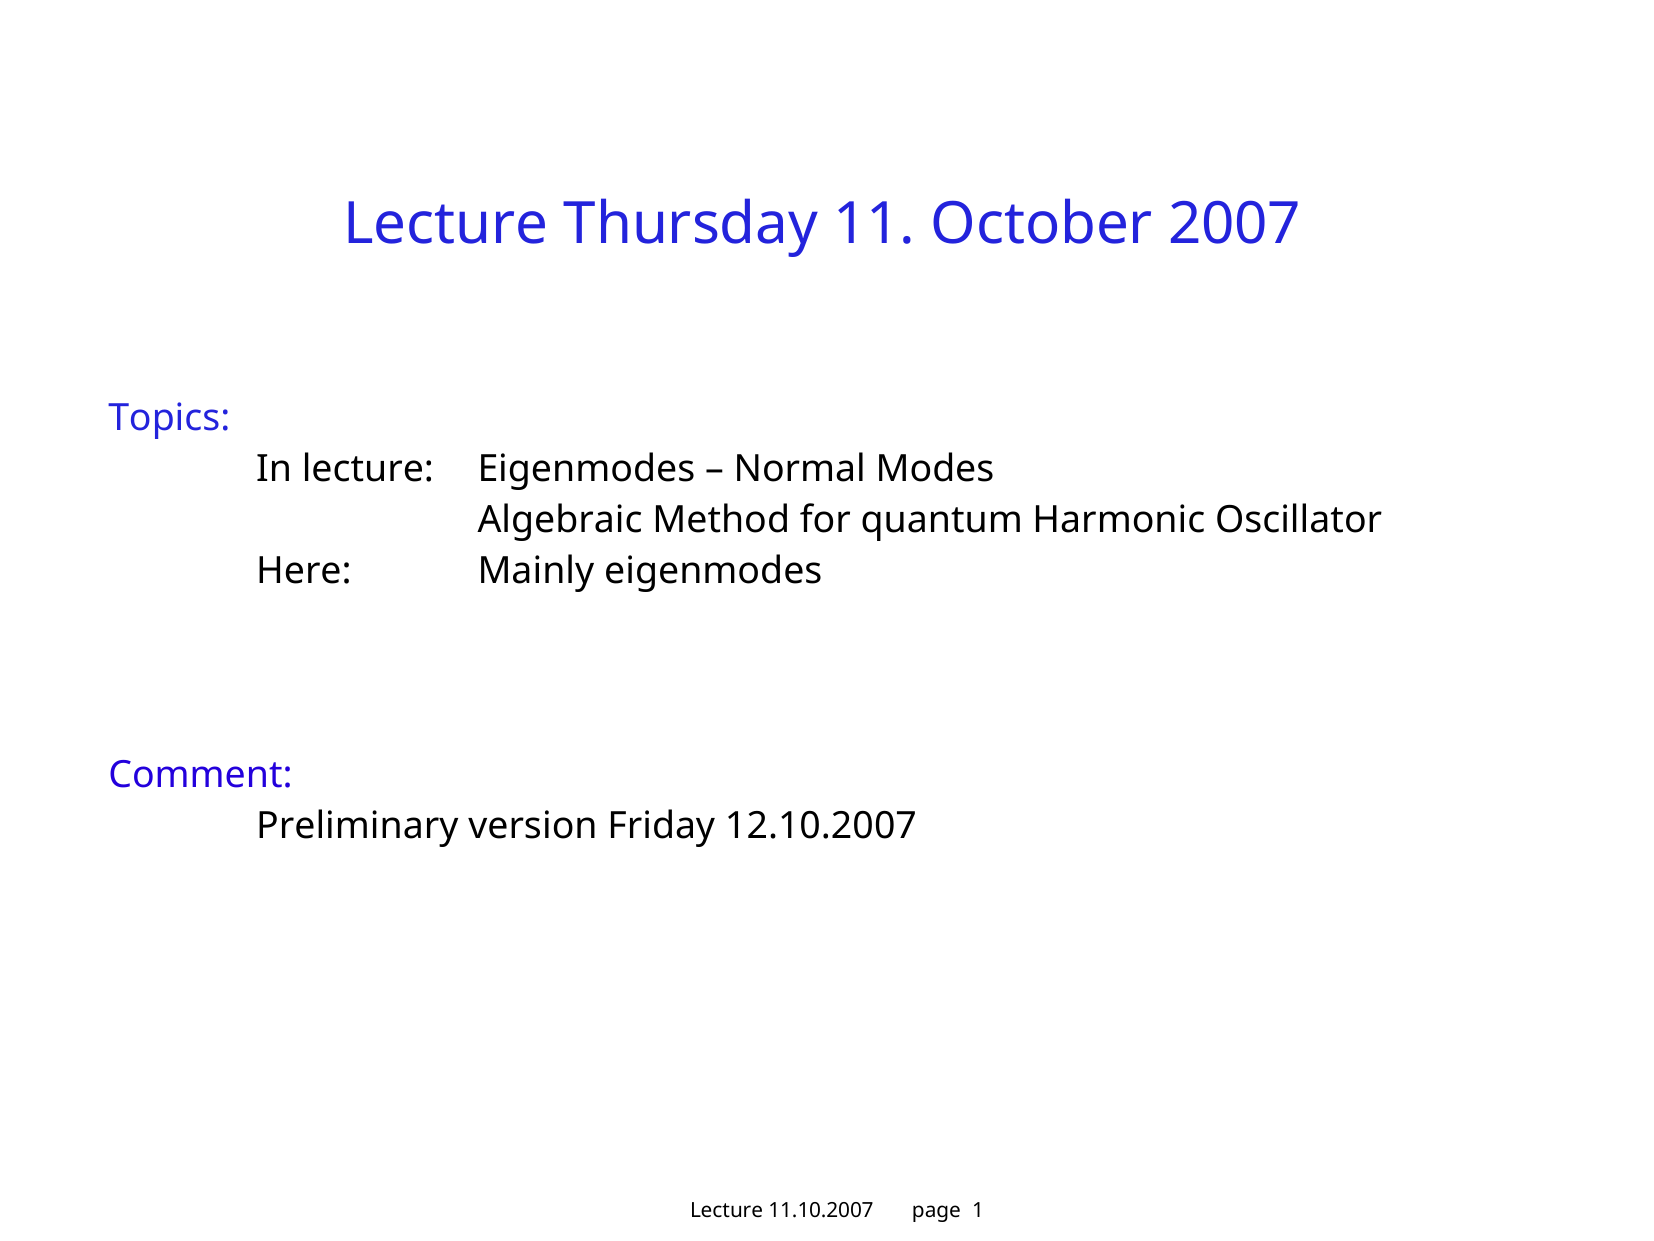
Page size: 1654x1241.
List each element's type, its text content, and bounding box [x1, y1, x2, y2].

text_box Lecture Thursday 11. October 2007 Topics: In lecture: Eigenmodes – Normal Modes Algebraic Method for quantum Harmonic Oscillator Here: Mainly eigenmodes Comment: Preliminary version Friday 12.10.2007 [93, 173, 1567, 929]
